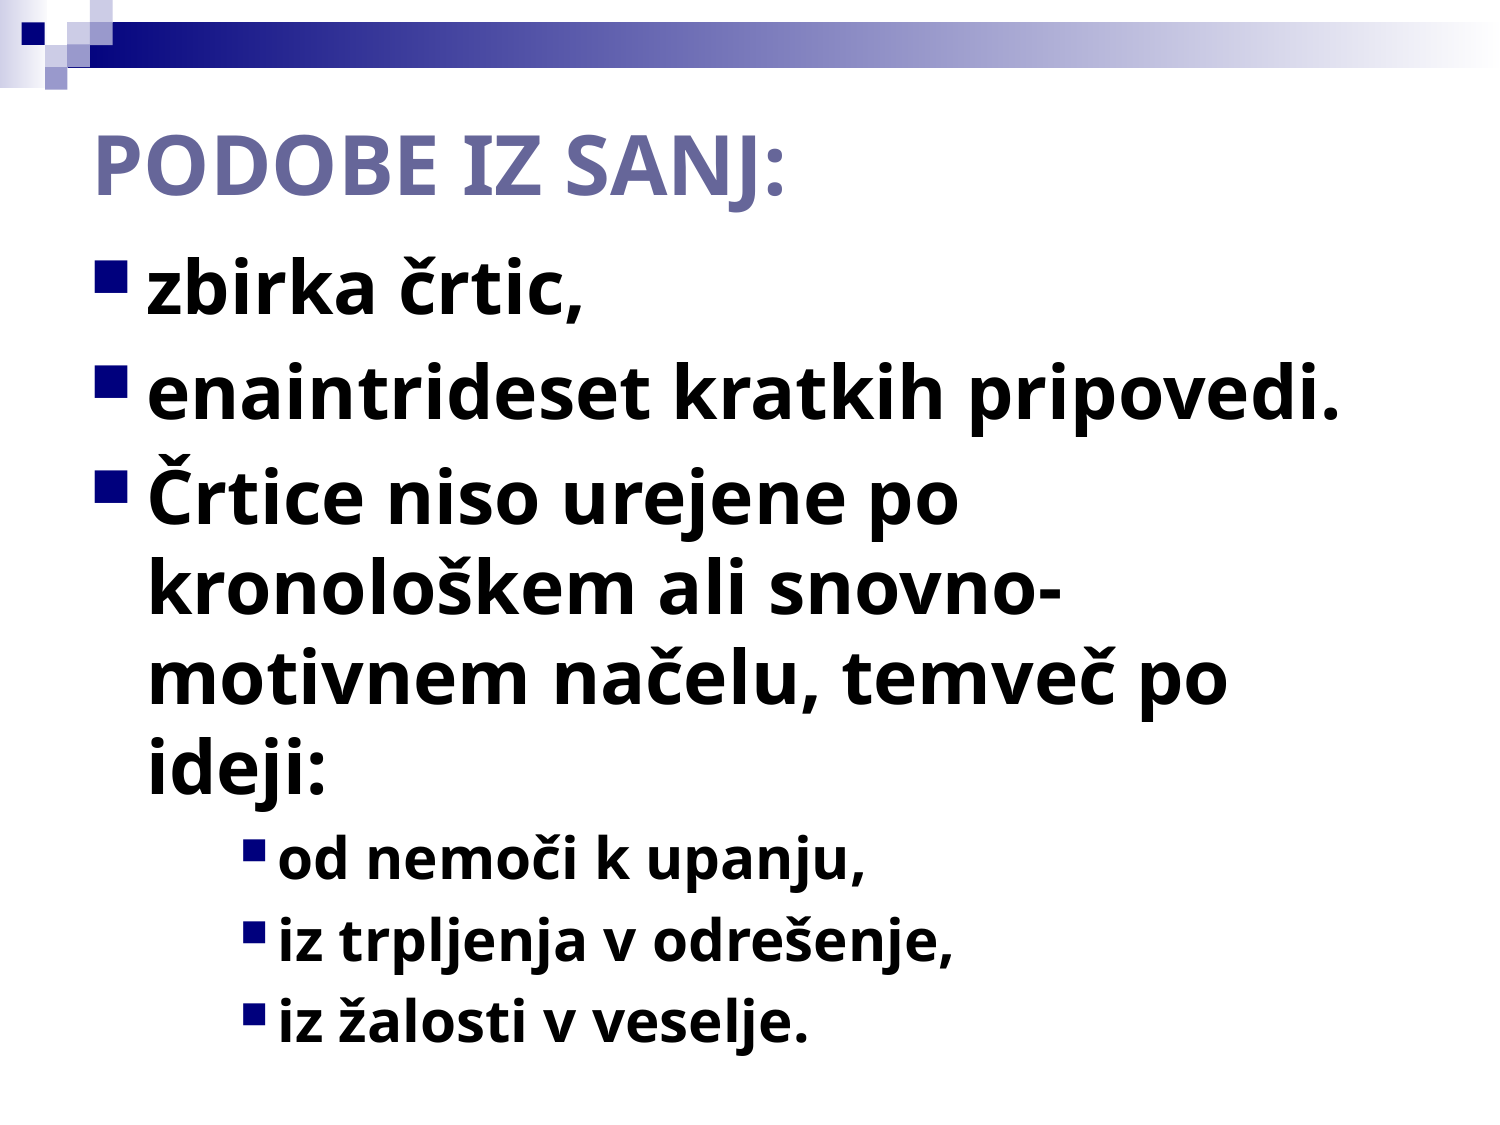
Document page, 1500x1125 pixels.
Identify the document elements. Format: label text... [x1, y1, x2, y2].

title PODOBE IZ SANJ: [76, 0, 1427, 225]
list zbirka črtic, enaintrideset kratkih pripovedi. Črtice niso urejene po kronološkem ali snovno-motivnem načelu, temveč po ideji: od nemoči k upanju, iz trpljenja v odrešenje, iz žalosti v veselje. [75, 231, 1425, 963]
